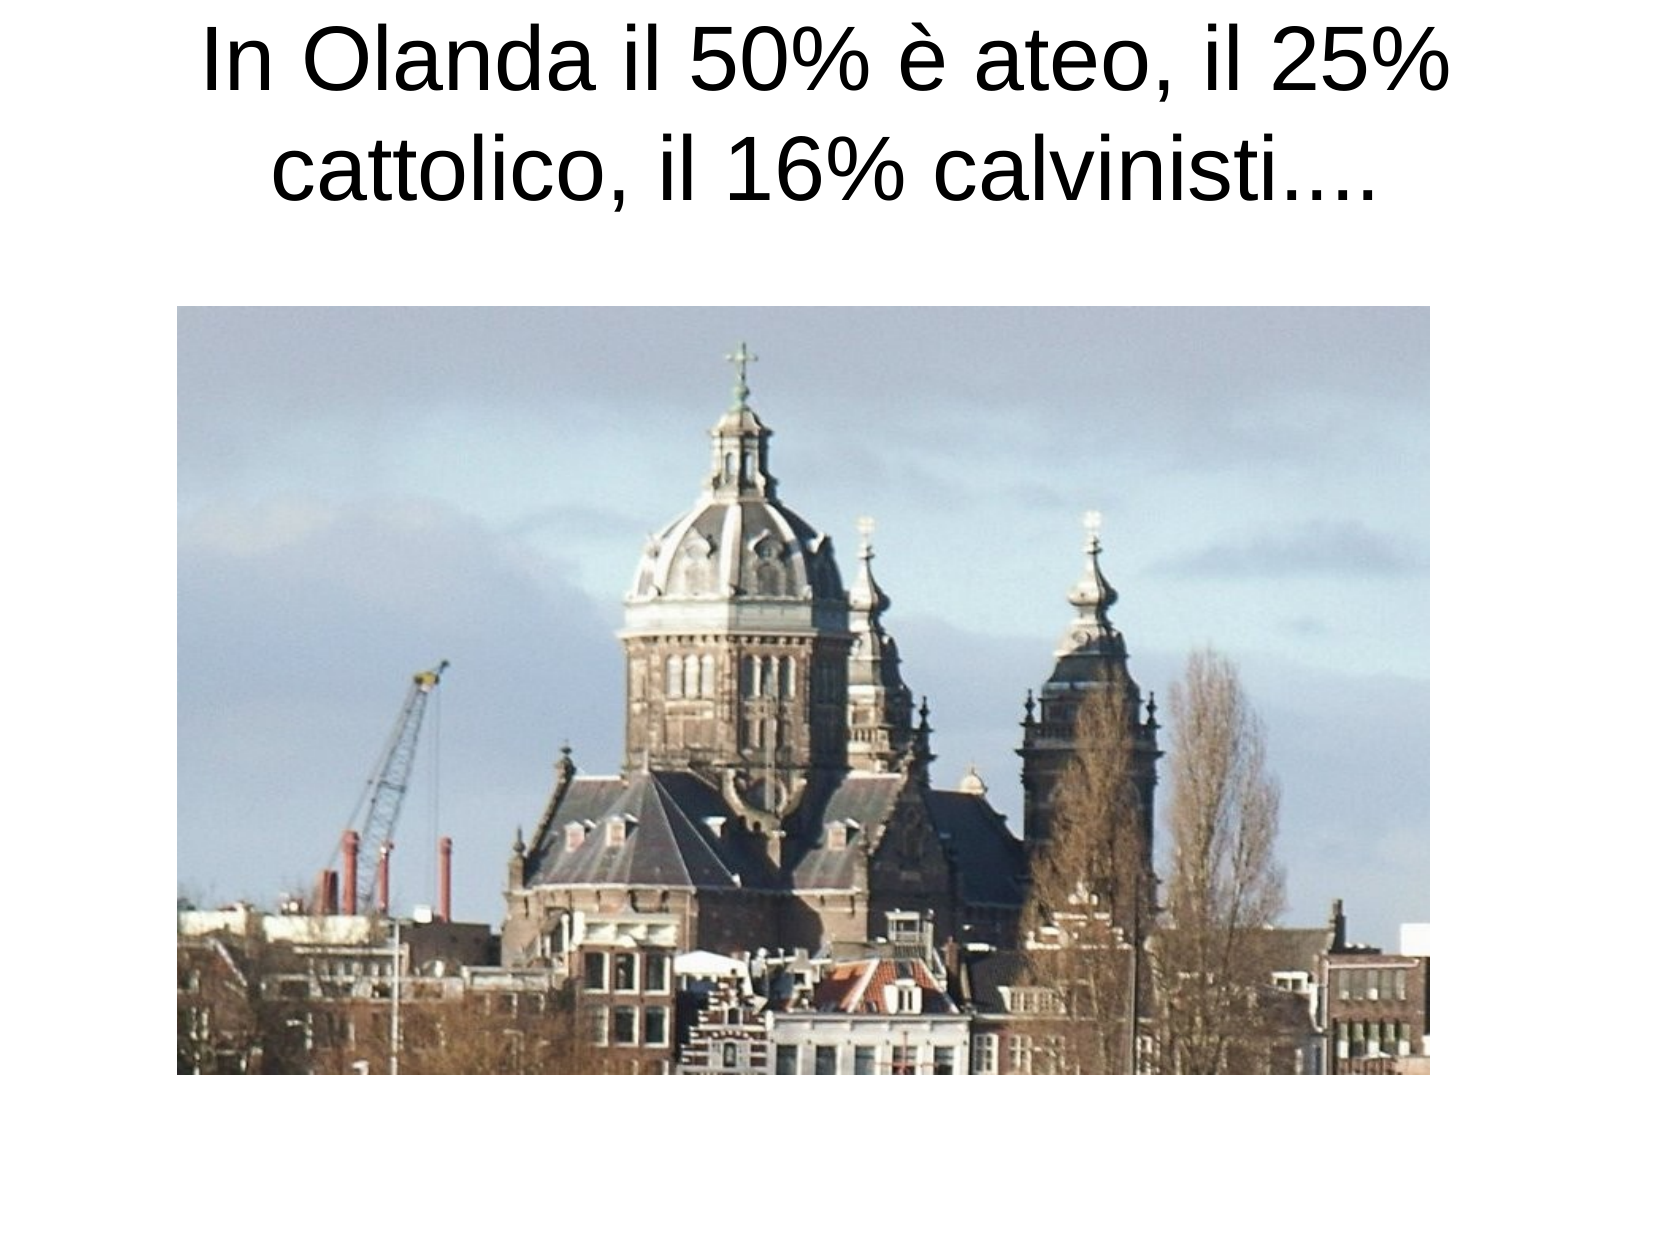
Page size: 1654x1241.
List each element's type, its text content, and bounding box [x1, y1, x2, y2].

picture [177, 306, 1430, 1075]
title In Olanda il 50% è ateo, il 25% cattolico, il 16% calvinisti.... [82, 0, 1571, 307]
